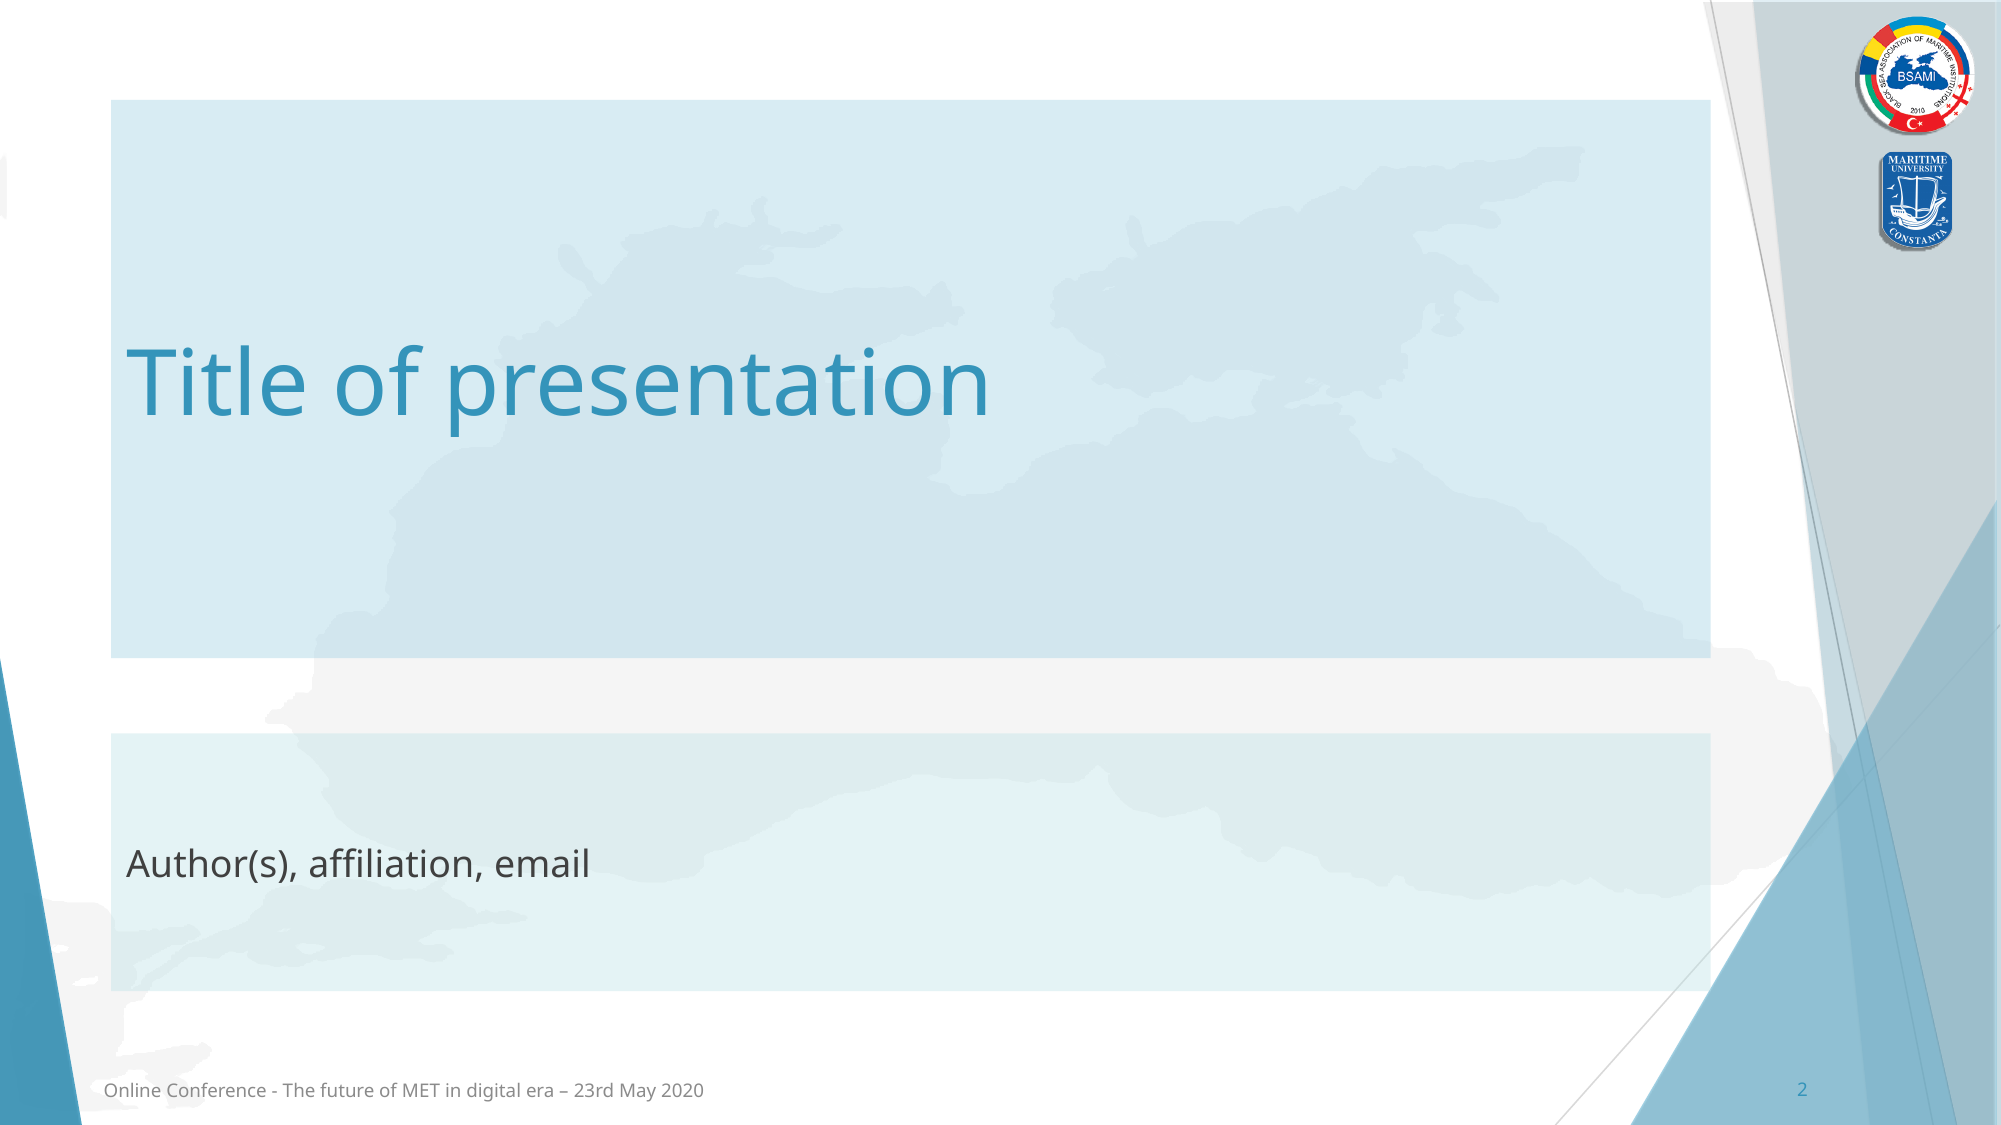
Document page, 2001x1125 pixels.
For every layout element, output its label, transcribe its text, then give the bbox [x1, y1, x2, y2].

slide_number <number> [1710, 1060, 1823, 1121]
picture [1882, 151, 1953, 248]
picture [1859, 16, 1975, 133]
title Title of presentation [111, 99, 1711, 659]
footer Online Conference - The future of MET in digital era – 23rd May 2020 [88, 1060, 1122, 1121]
list Author(s), affiliation, email [111, 733, 1711, 992]
